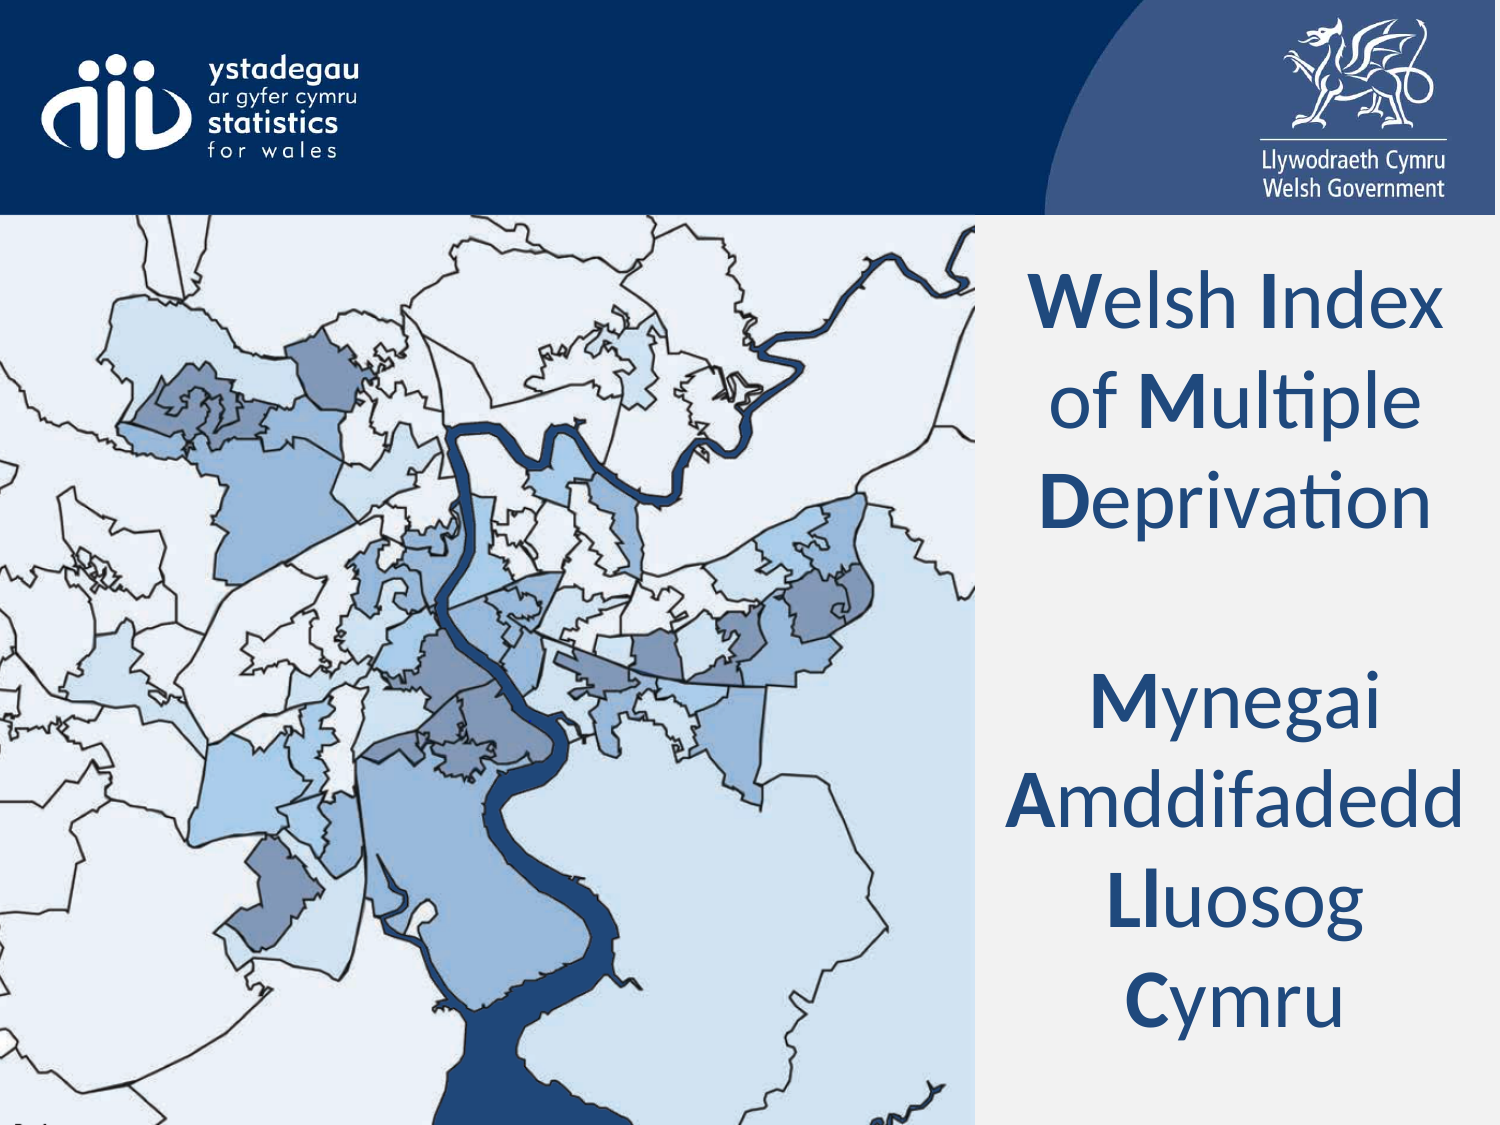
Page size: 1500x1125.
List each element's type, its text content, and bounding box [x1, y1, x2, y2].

picture [0, 0, 1495, 1125]
title Welsh Index of Multiple Deprivation Mynegai Amddifadedd Lluosog Cymru [975, 237, 1498, 1061]
